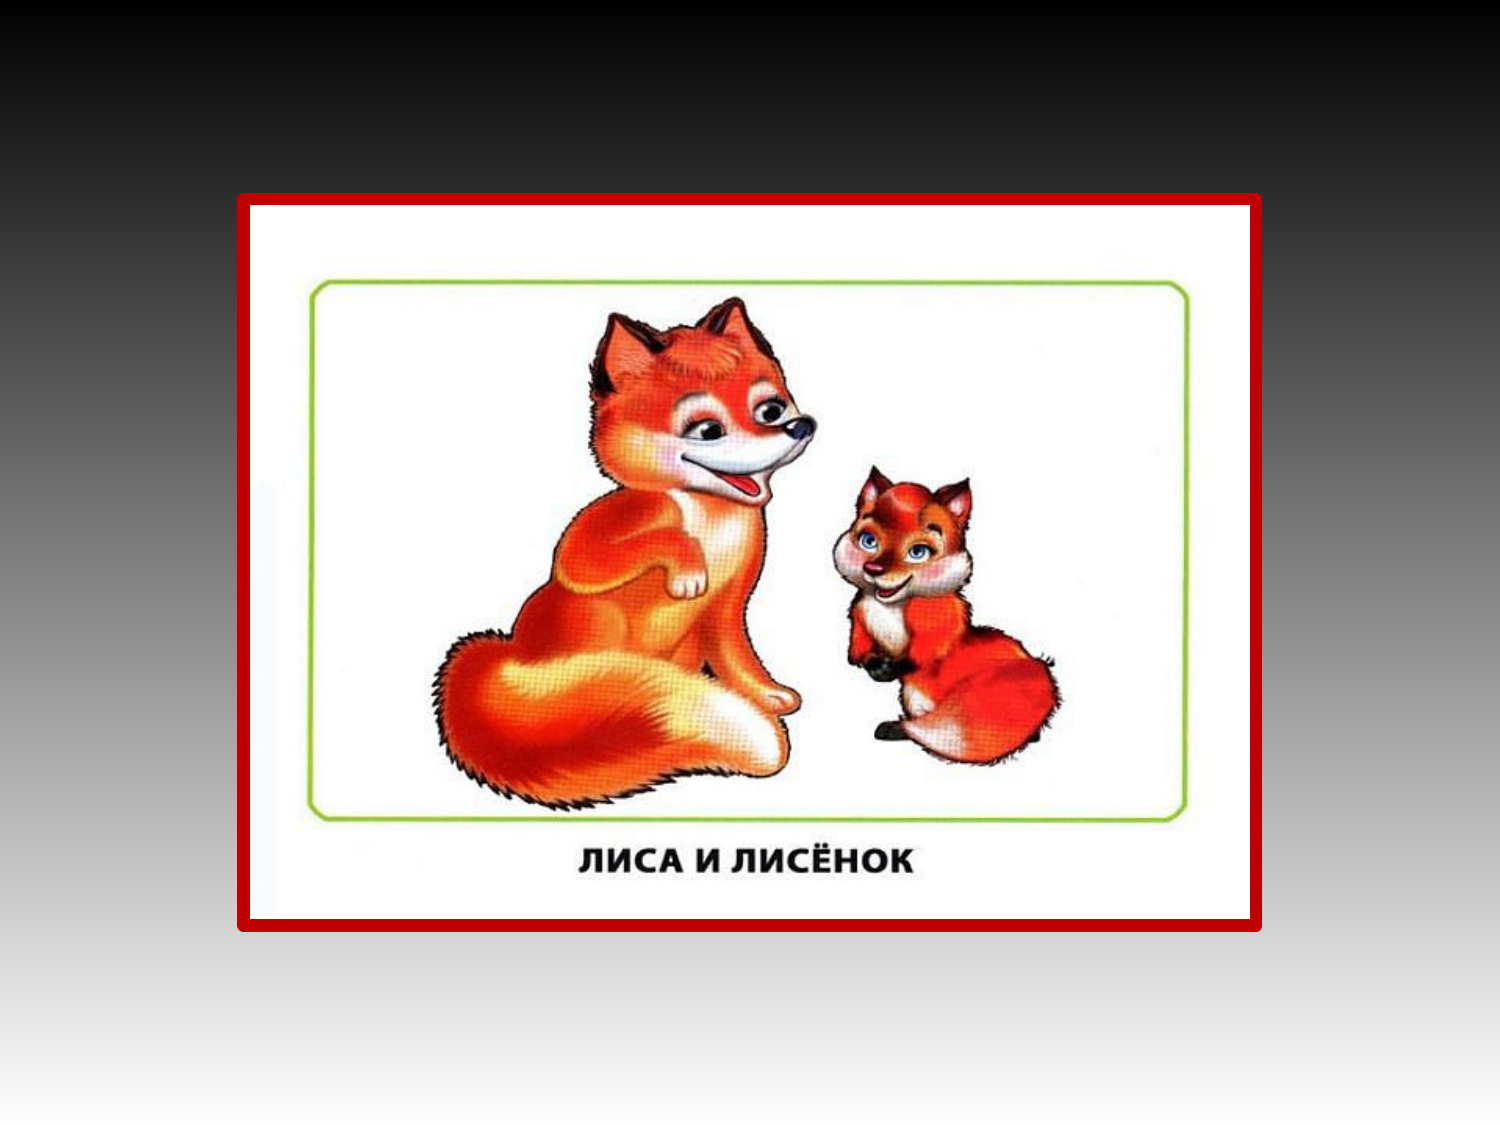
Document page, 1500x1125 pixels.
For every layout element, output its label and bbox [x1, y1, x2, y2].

picture [249, 205, 1250, 920]
